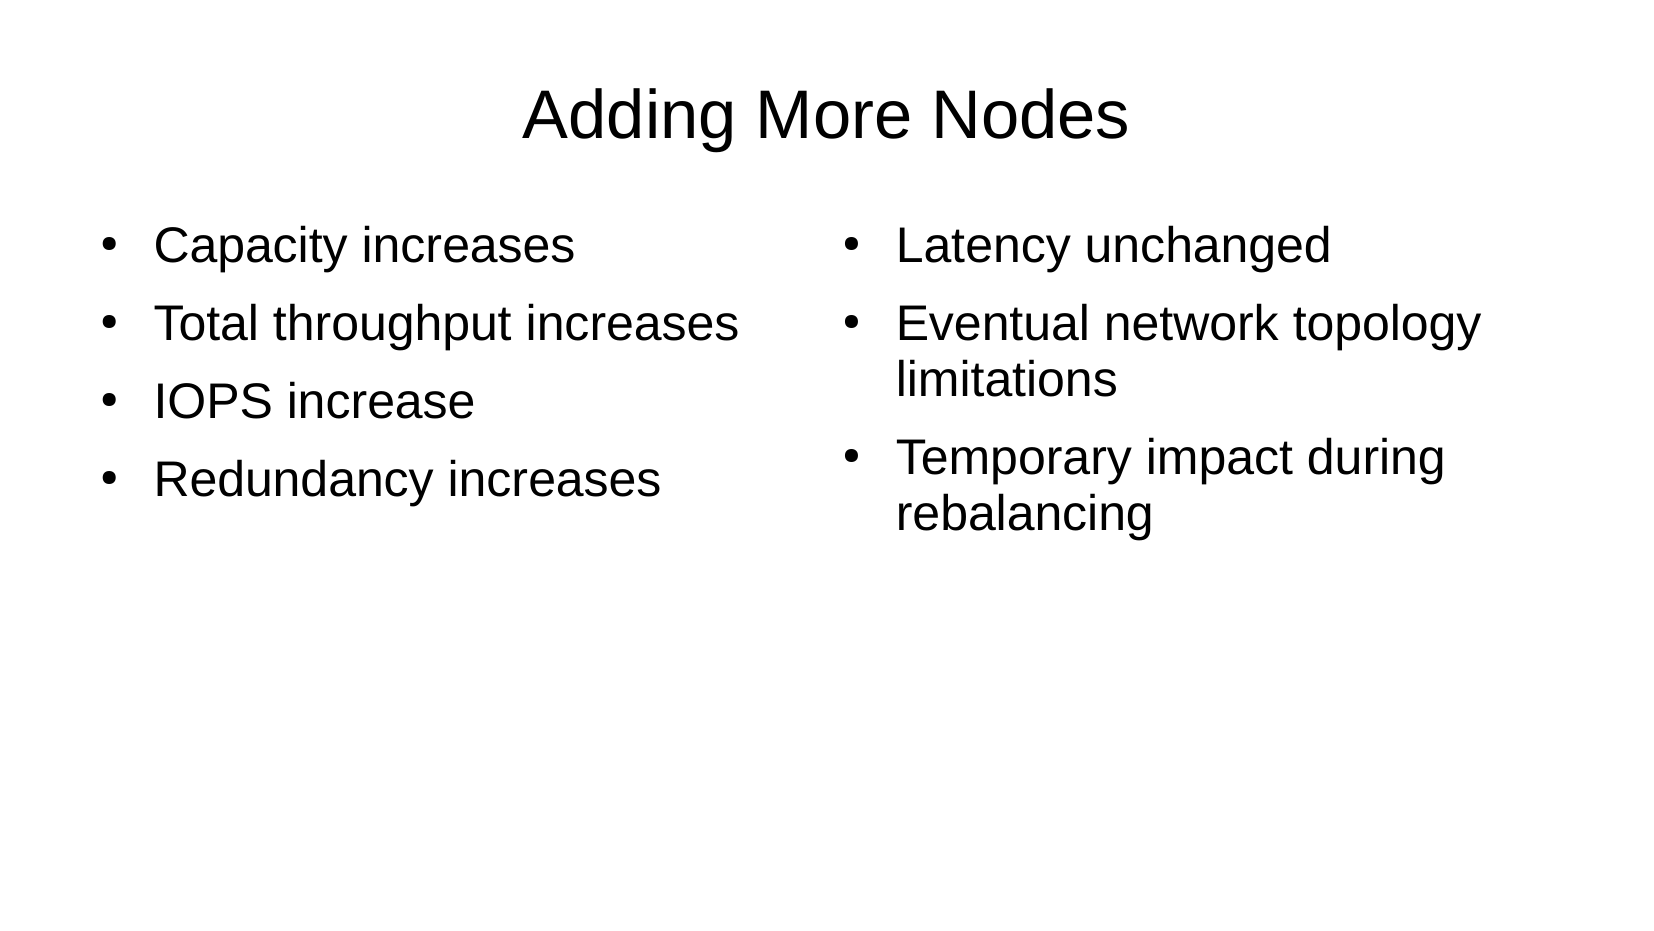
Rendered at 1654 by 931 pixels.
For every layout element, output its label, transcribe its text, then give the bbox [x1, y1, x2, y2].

title Adding More Nodes [82, 37, 1571, 193]
list Latency unchanged Eventual network topology limitations Temporary impact during rebalancing [825, 217, 1568, 758]
list Capacity increases Total throughput increases IOPS increase Redundancy increases [82, 217, 825, 758]
